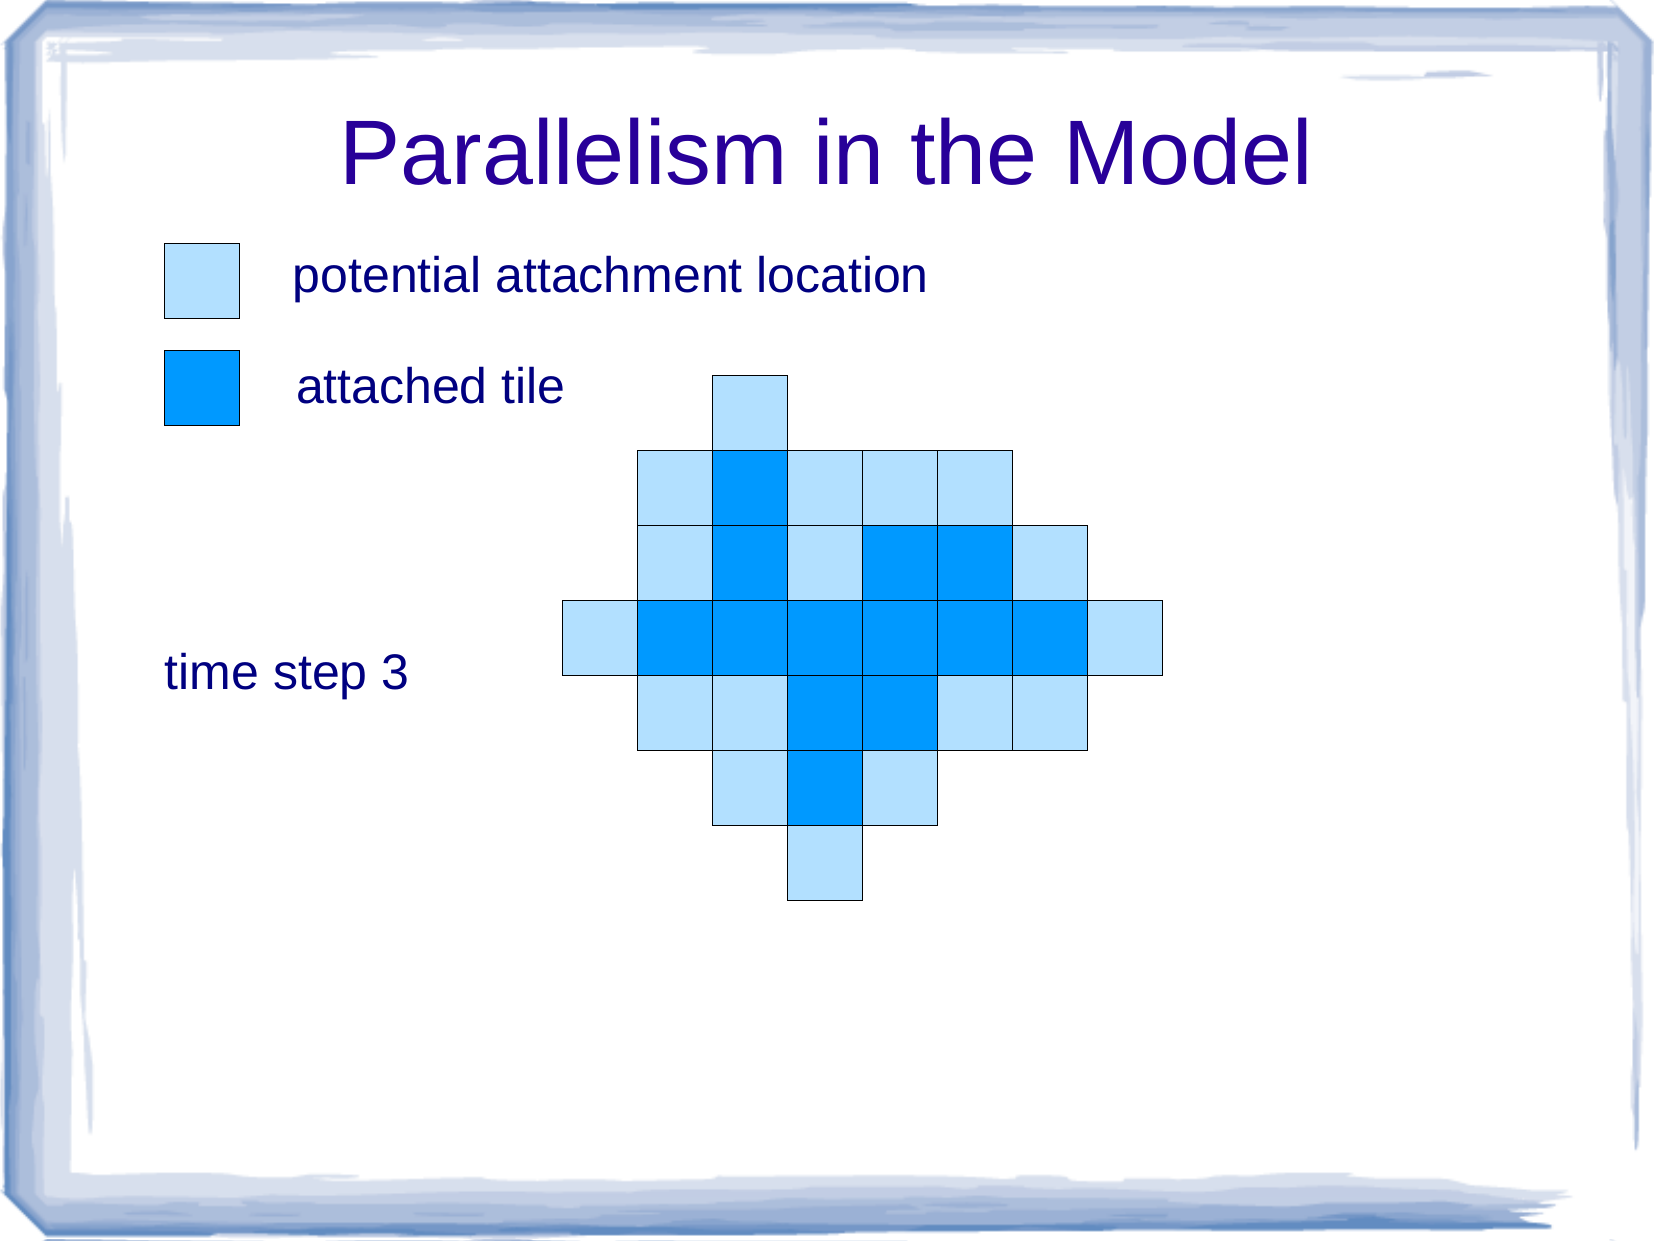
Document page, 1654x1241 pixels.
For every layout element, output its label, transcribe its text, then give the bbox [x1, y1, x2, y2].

text_box [164, 350, 240, 426]
text_box attached tile [281, 350, 844, 422]
text_box [164, 243, 240, 319]
picture [0, 0, 1654, 1241]
text_box time step 3 [150, 636, 451, 708]
text_box [562, 422, 1163, 901]
title Parallelism in the Model [82, 49, 1571, 257]
text_box potential attachment location [278, 240, 1047, 311]
